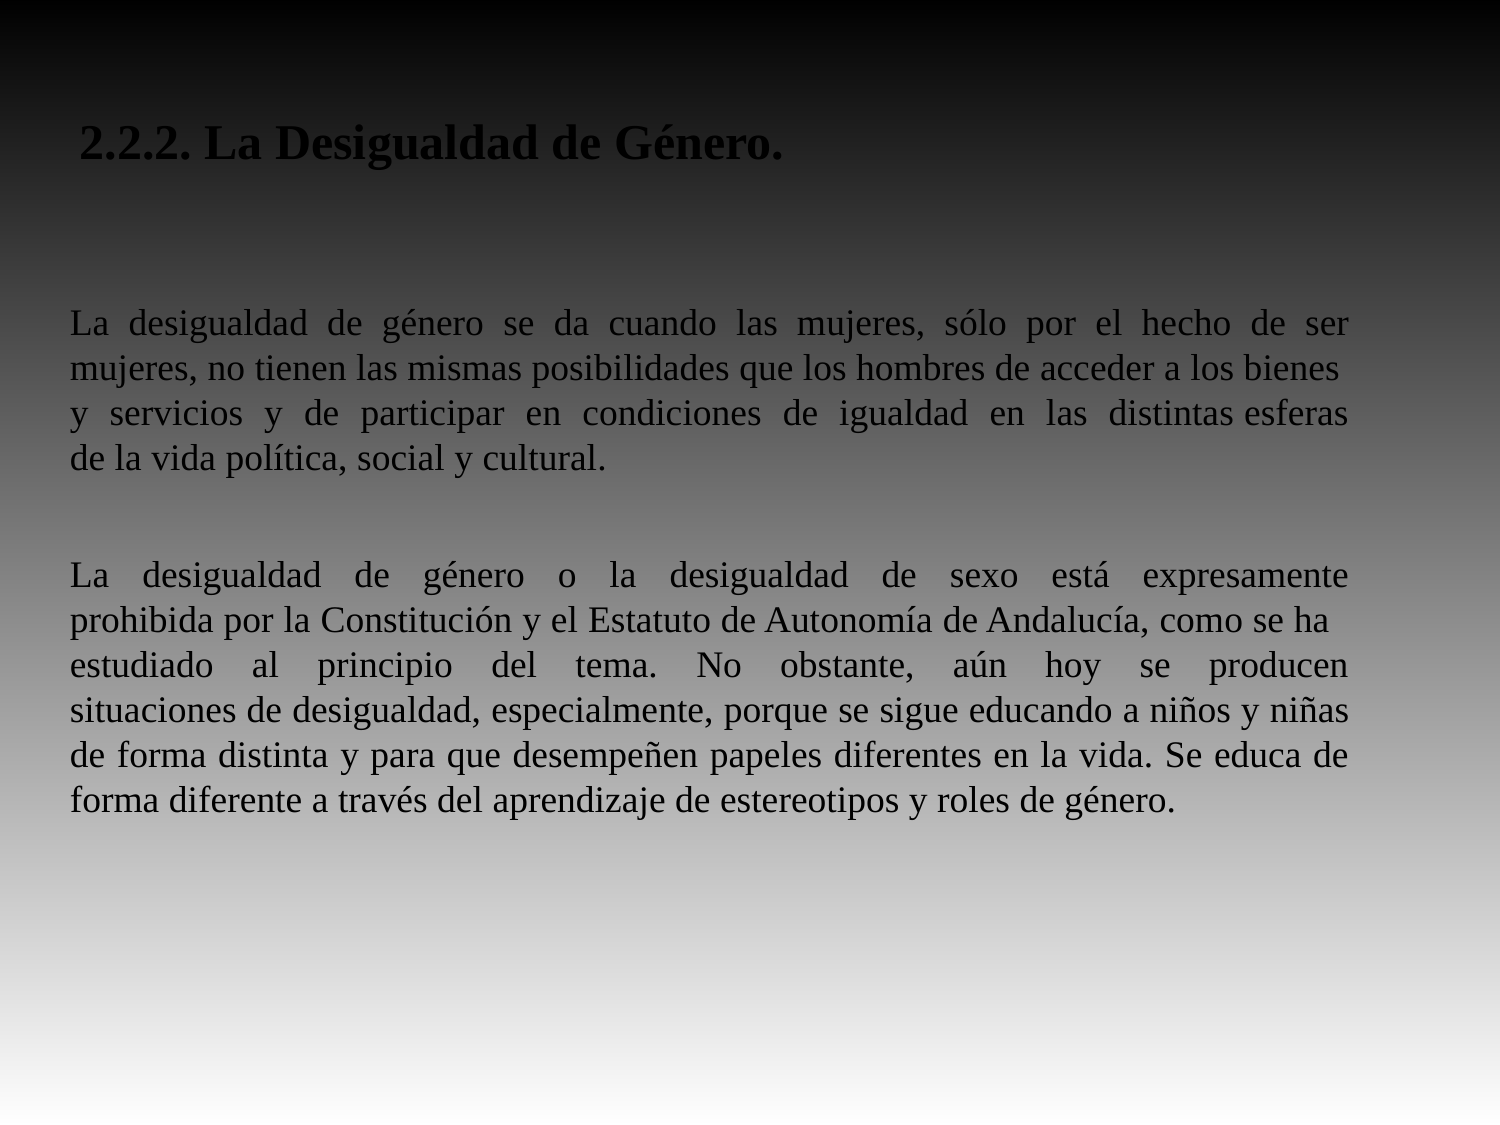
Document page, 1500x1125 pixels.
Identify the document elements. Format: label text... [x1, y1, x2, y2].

text_box La desigualdad de género se da cuando las mujeres, sólo por el hecho de ser mujeres, no tienen las mismas posibilidades que los hombres de acceder a los bienes y servicios y de participar en condiciones de igualdad en las distintas esferas de la vida política, social y cultural. La desigualdad de género o la desigualdad de sexo está expresamente prohibida por la Constitución y el Estatuto de Autonomía de Andalucía, como se ha estudiado al principio del tema. No obstante, aún hoy se producen situaciones de desigualdad, especialmente, porque se sigue educando a niños y niñas de forma distinta y para que desempeñen papeles diferentes en la vida. Se educa de forma diferente a través del aprendizaje de estereotipos y roles de género. [54, 290, 1366, 882]
subtitle 2.2.2. La Desigualdad de Género. [64, 101, 1376, 220]
